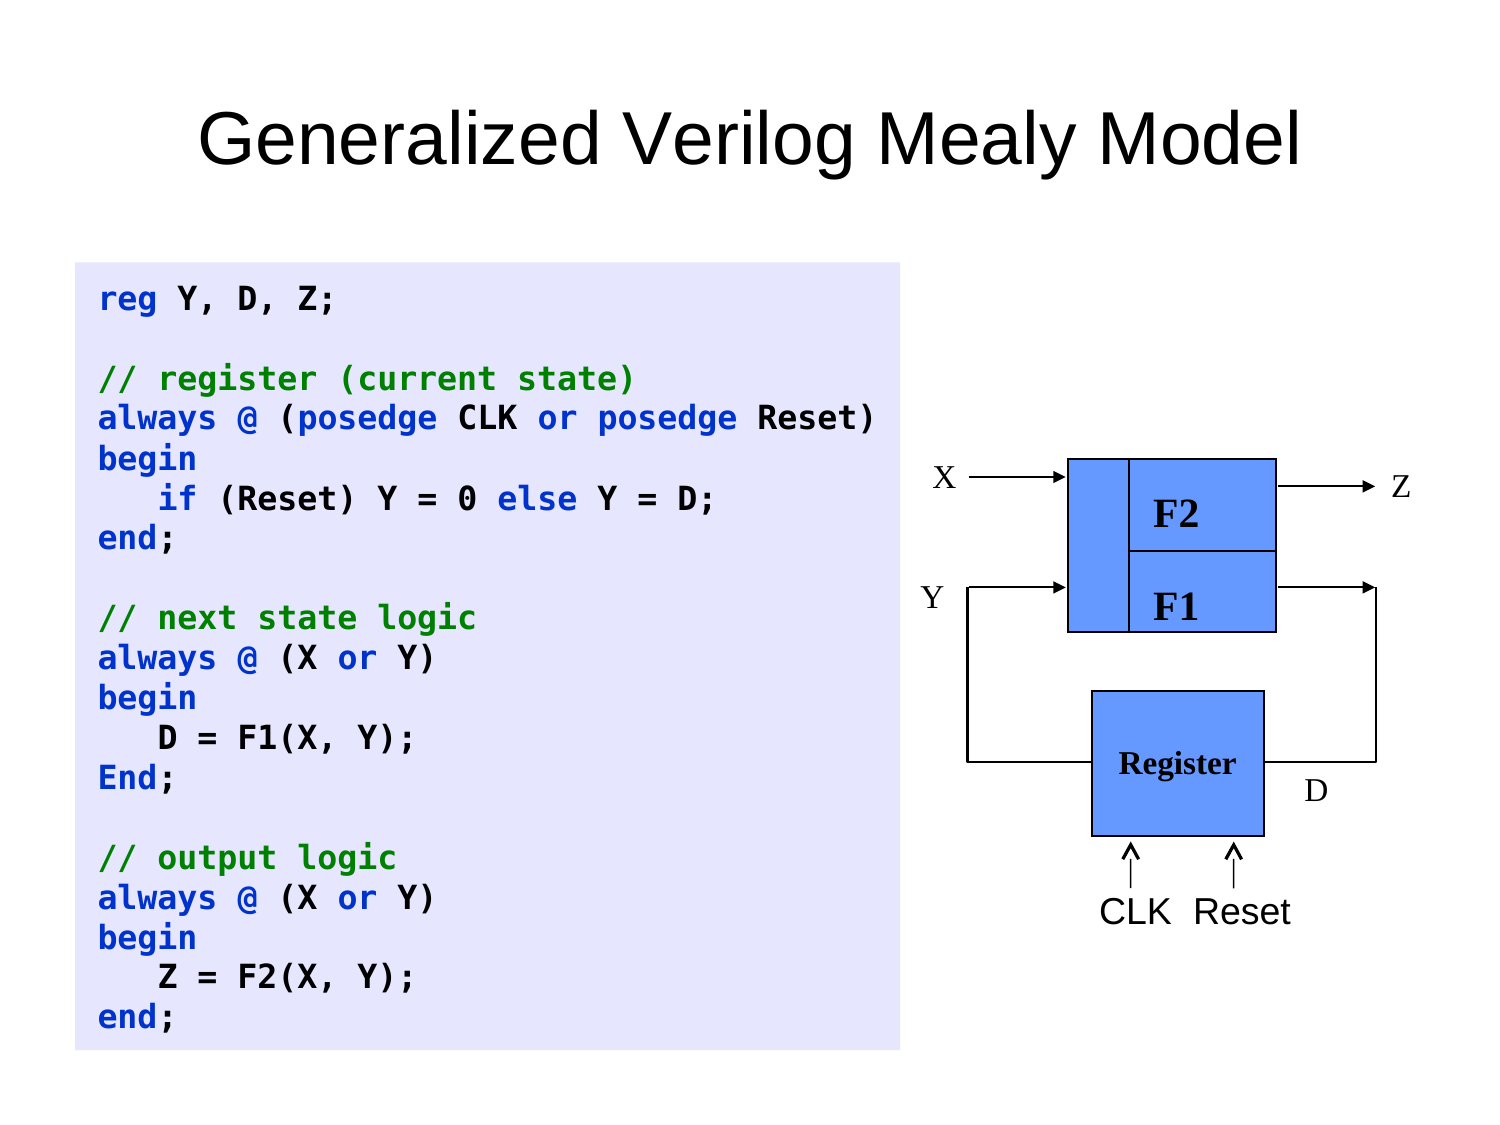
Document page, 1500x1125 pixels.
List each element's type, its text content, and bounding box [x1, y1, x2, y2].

text_box Reset [1178, 879, 1306, 940]
text_box X [917, 447, 968, 503]
text_box F1 [1138, 571, 1215, 636]
text_box Z [1376, 457, 1426, 512]
text_box [1092, 690, 1264, 836]
text_box D [1289, 761, 1340, 816]
text_box [1067, 459, 1277, 633]
text_box reg Y, D, Z; // register (current state) always @ (posedge CLK or posedge Reset) begin if (Reset) Y = 0 else Y = D; end; // next state logic always @ (X or Y) begin D = F1(X, Y); End; // output logic always @ (X or Y) begin Z = F2(X, Y); end; [75, 262, 901, 1051]
title Generalized Verilog Mealy Model [75, 37, 1426, 241]
text_box CLK [1084, 879, 1178, 940]
text_box Register [1103, 733, 1279, 789]
text_box Y [905, 567, 955, 623]
text_box F2 [1138, 479, 1215, 544]
